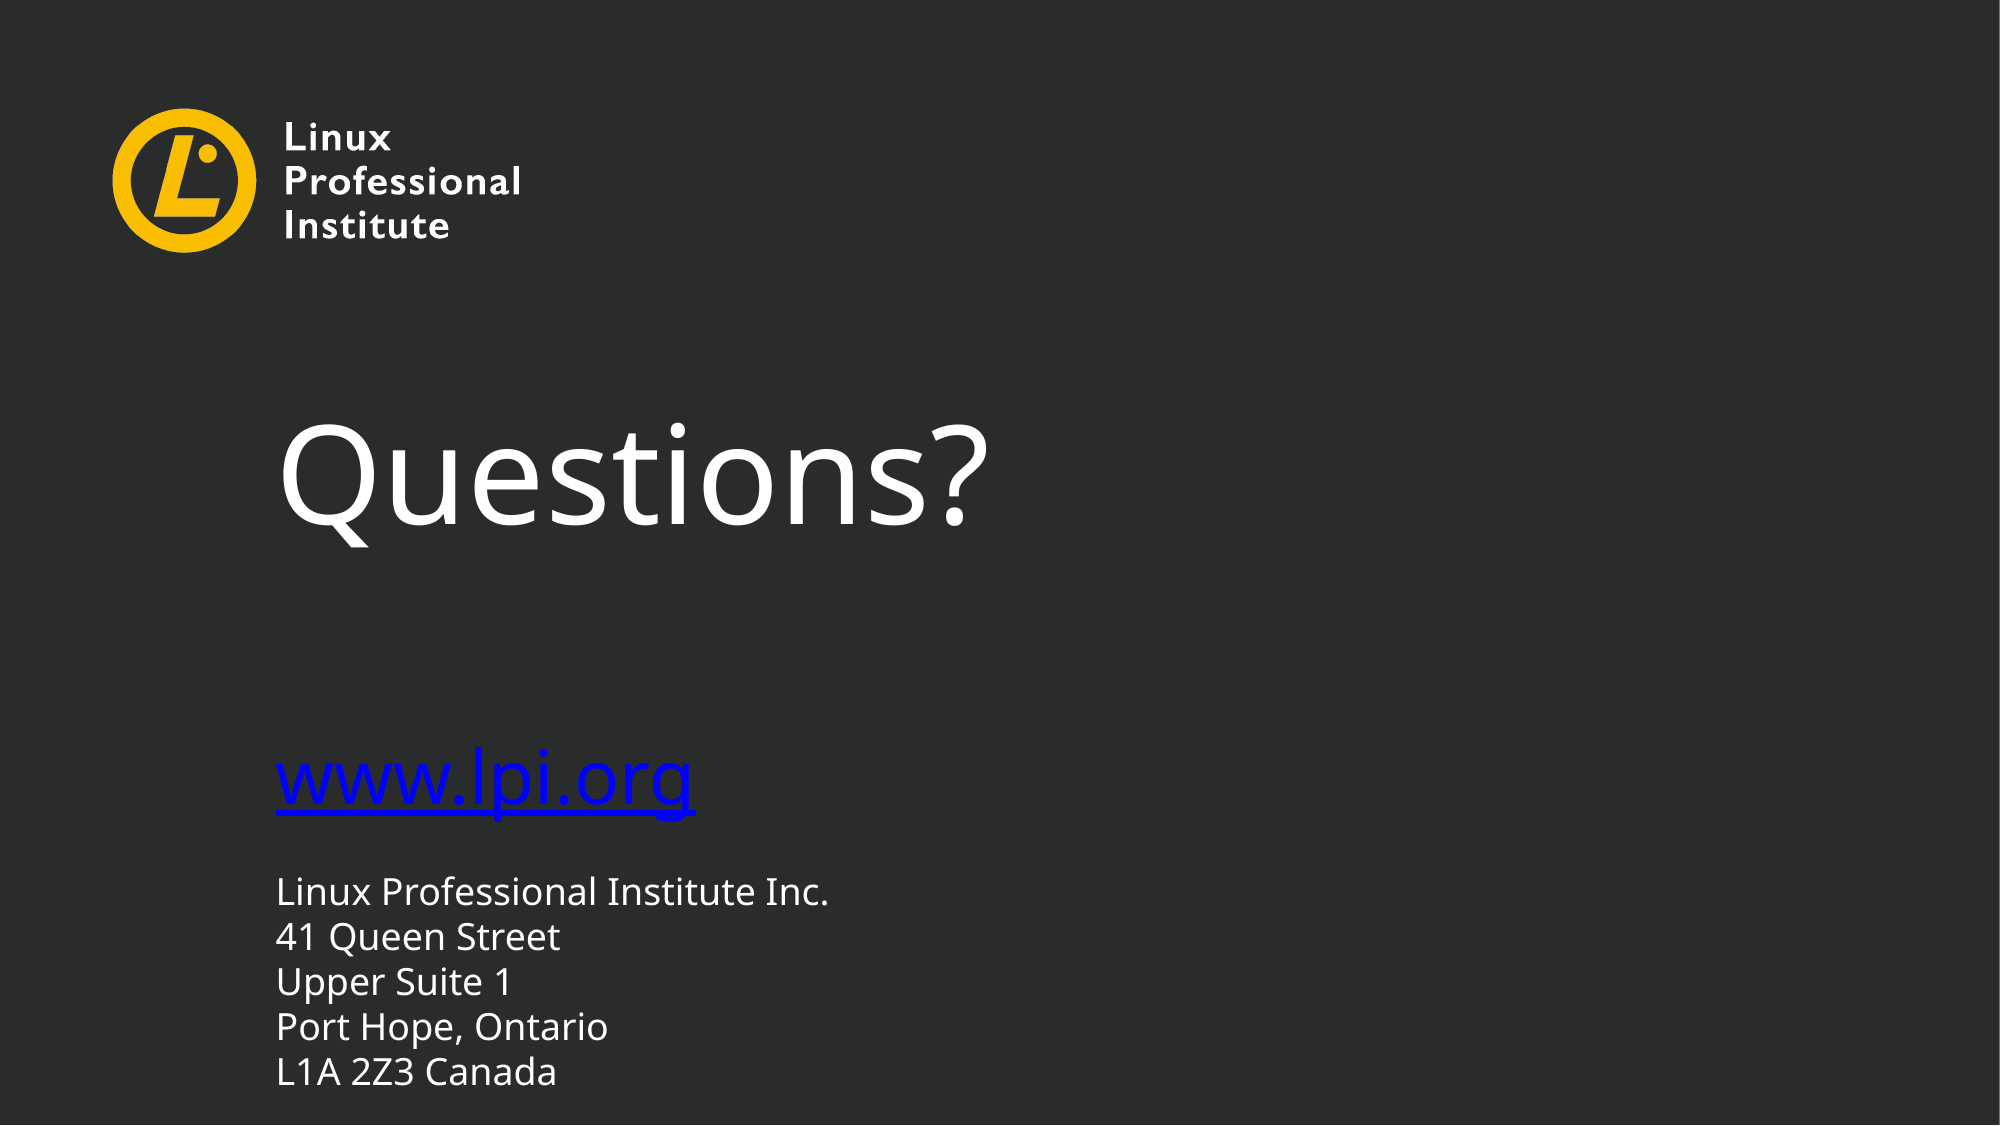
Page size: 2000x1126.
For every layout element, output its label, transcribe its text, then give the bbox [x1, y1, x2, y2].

text_box [0, 0, 2000, 1125]
text_box Questions? [255, 304, 1922, 634]
text_box Linux Professional Institute Inc. 41 Queen Street Upper Suite 1 Port Hope, Ontario L1A 2Z3 Canada [255, 857, 956, 1098]
picture [54, 70, 577, 291]
text_box www.lpi.org [255, 719, 1656, 882]
